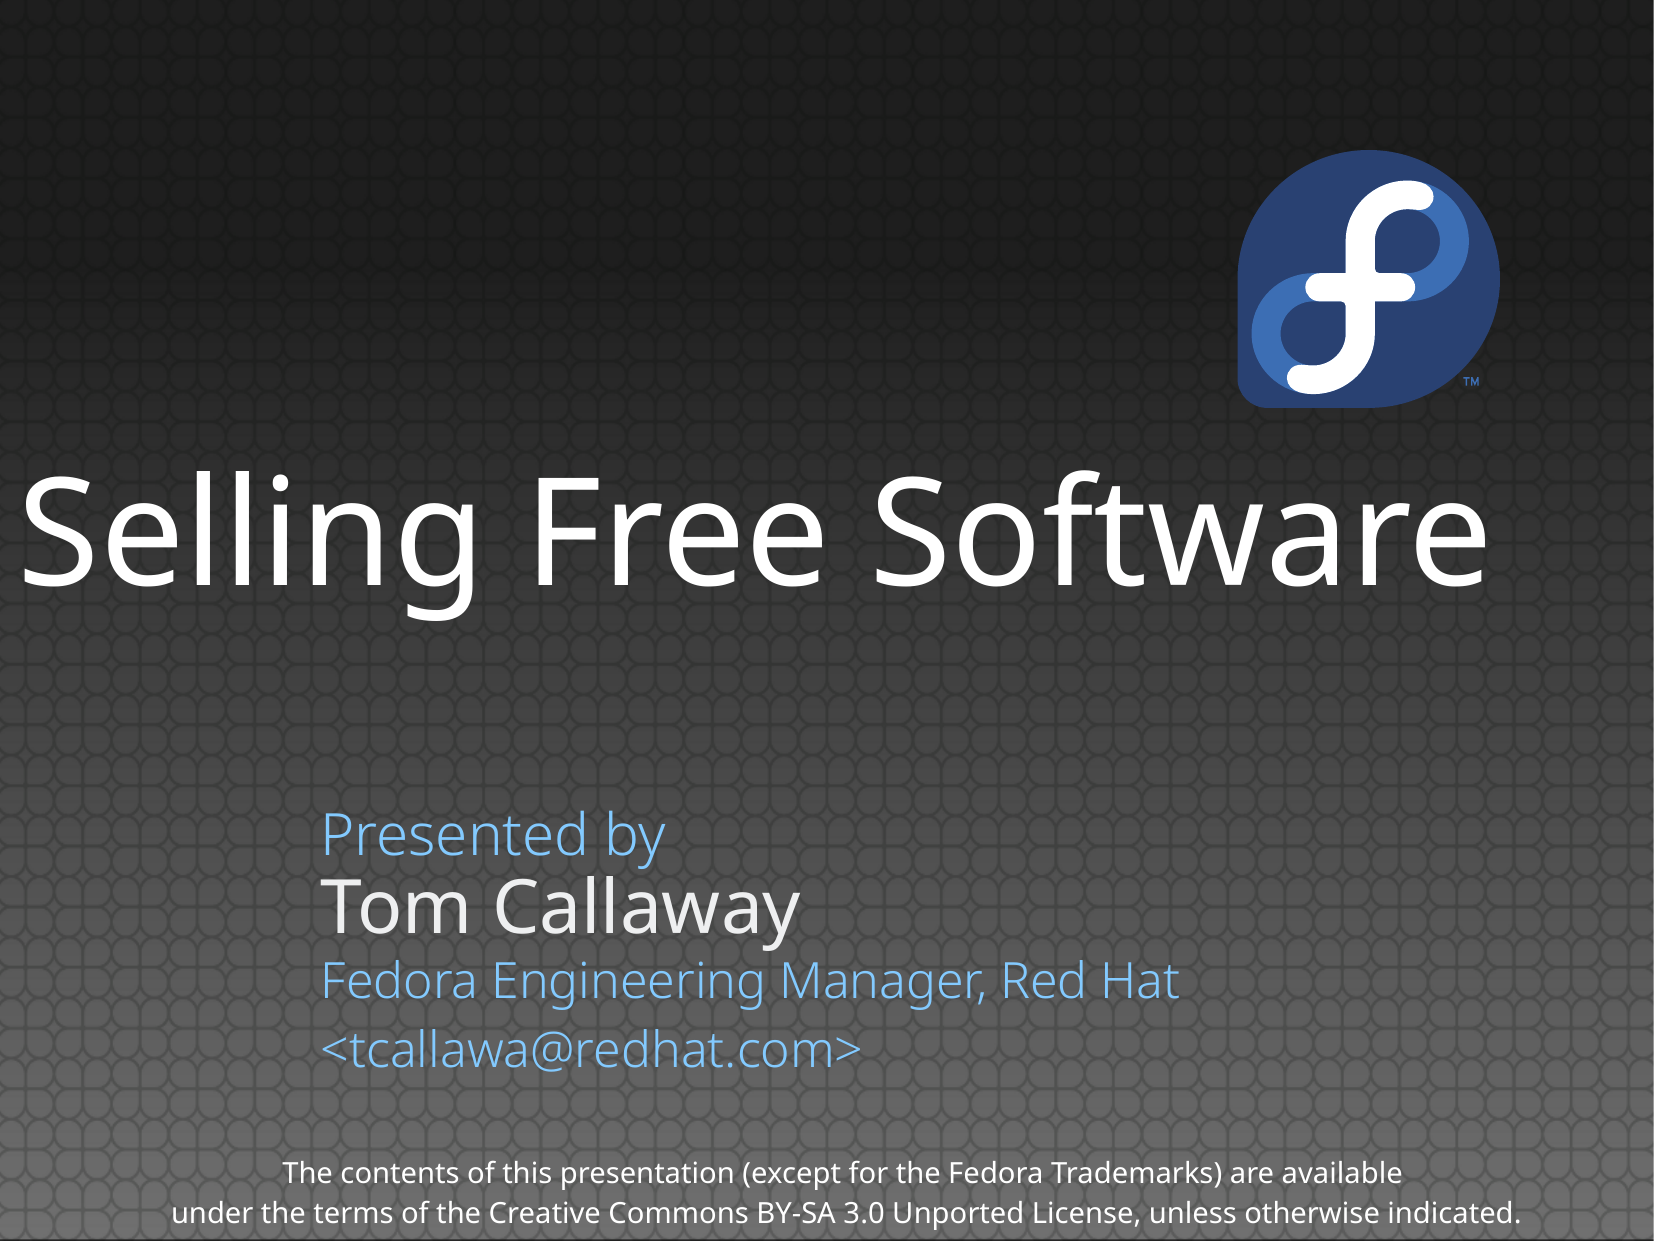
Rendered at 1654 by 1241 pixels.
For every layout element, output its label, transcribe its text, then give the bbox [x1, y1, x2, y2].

text_box The contents of this presentation (except for the Fedora Trademarks) are available under the terms of the Creative Commons BY-SA 3.0 Unported License, unless otherwise indicated. [182, 1144, 1512, 1241]
text_box Selling Free Software [24, 417, 1488, 601]
text_box Presented by [305, 785, 681, 866]
picture [0, 0, 1654, 1241]
text_box Tom Callaway [305, 846, 1057, 946]
text_box Fedora Engineering Manager, Red Hat <tcallawa@redhat.com> [306, 938, 1197, 1065]
